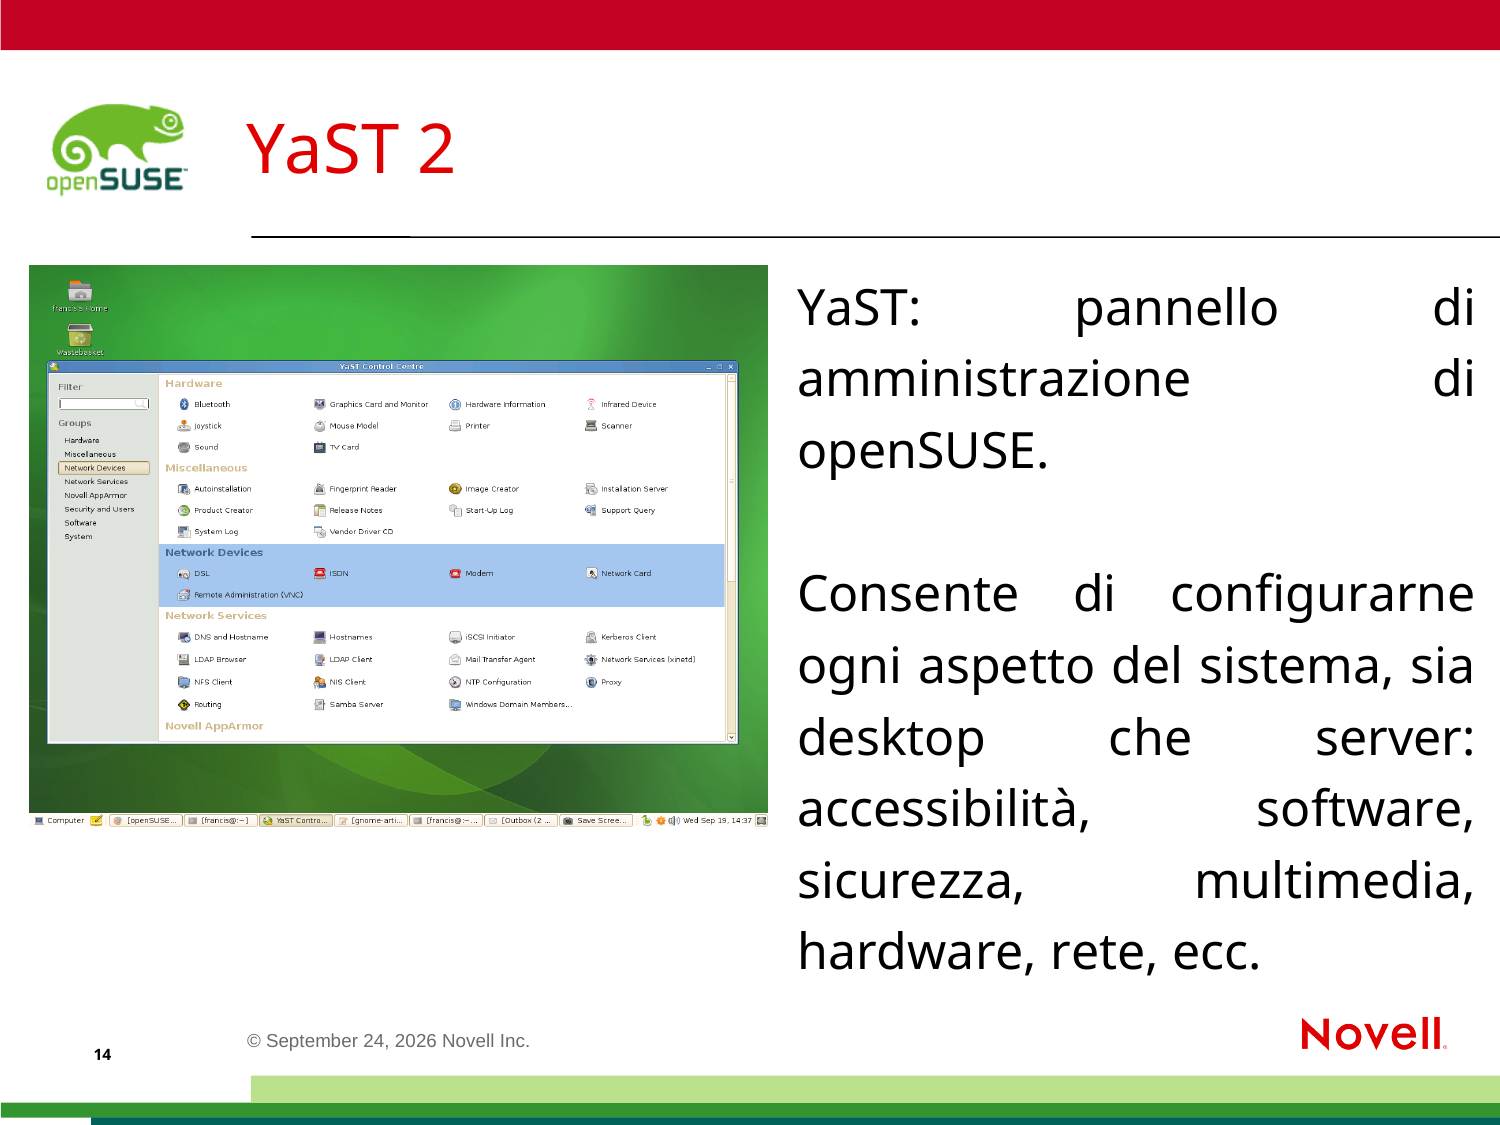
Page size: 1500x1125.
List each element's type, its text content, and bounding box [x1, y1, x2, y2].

picture [29, 265, 768, 827]
picture [1295, 1011, 1453, 1056]
text_box YaST: pannello di amministrazione di openSUSE. Consente di configurarne ogni aspetto del sistema, sia desktop che server: accessibilità, software, sicurezza, multimedia, hardware, rete, ecc. [797, 268, 1477, 925]
title YaST 2 [246, 60, 1409, 239]
picture [47, 104, 188, 197]
